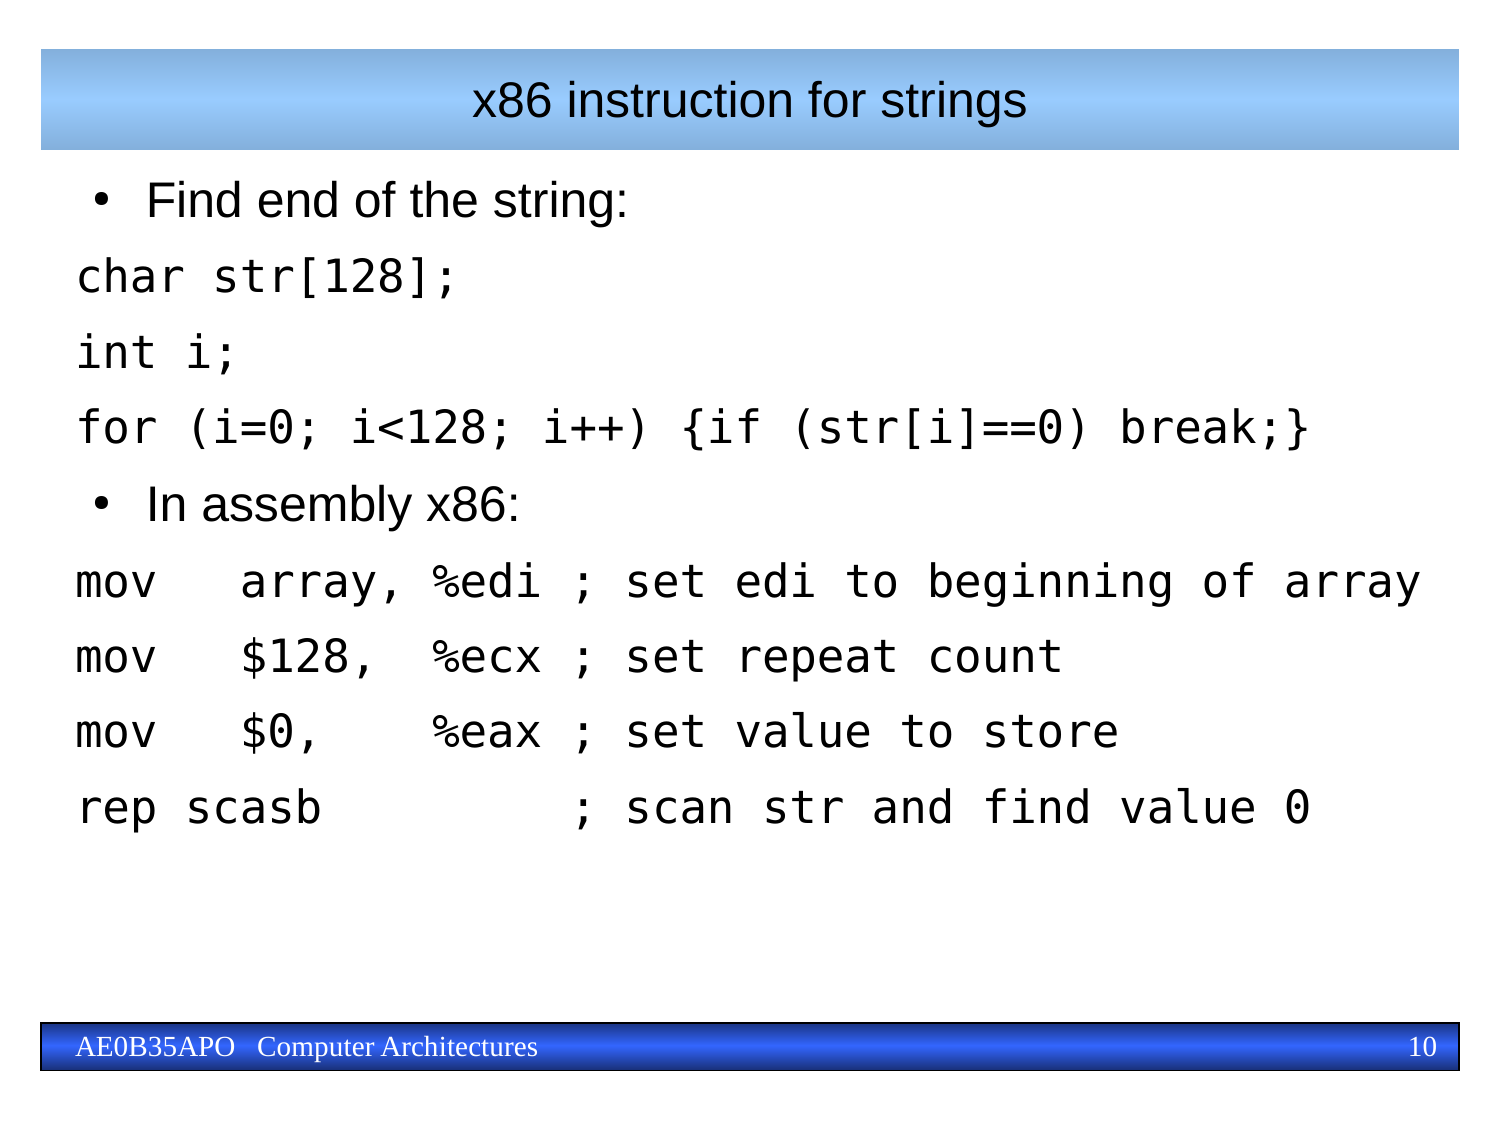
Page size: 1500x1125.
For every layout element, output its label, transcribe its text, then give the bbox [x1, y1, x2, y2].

list Find end of the string: char str[128]; int i; for (i=0; i<128; i++) {if (str[i]==0) break;} In assembly x86: mov array, %edi ; set edi to beginning of array mov $128, %ecx ; set repeat count mov $0, %eax ; set value to store rep scasb ; scan str and find value 0 [75, 172, 1426, 916]
title x86 instruction for strings [41, 49, 1459, 150]
